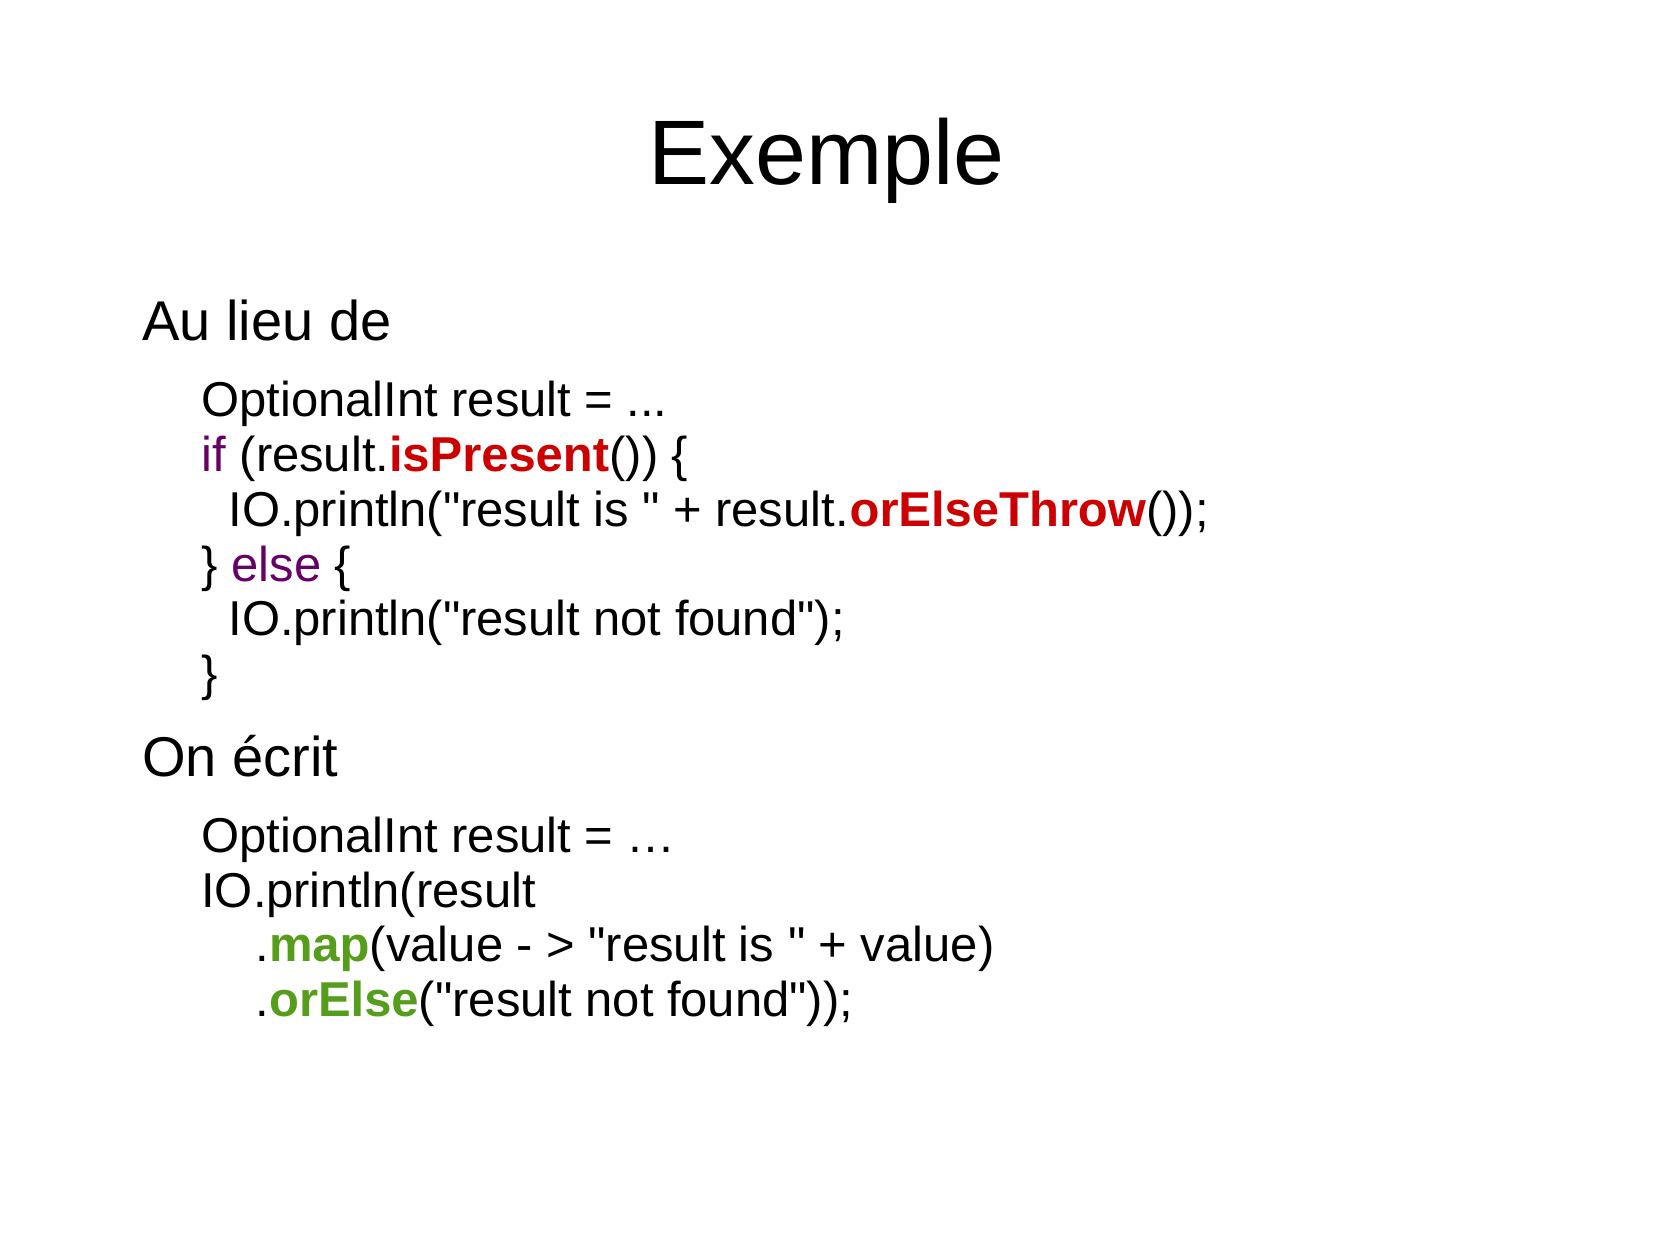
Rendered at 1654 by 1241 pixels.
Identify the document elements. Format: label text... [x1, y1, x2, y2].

list Au lieu de OptionalInt result = ... if (result.isPresent()) { IO.println("result is " + result.orElseThrow()); } else { IO.println("result not found"); } On écrit OptionalInt result = … IO.println(result .map(value - > "result is " + value) .orElse("result not found")); [82, 290, 1571, 1141]
title Exemple [82, 49, 1571, 257]
